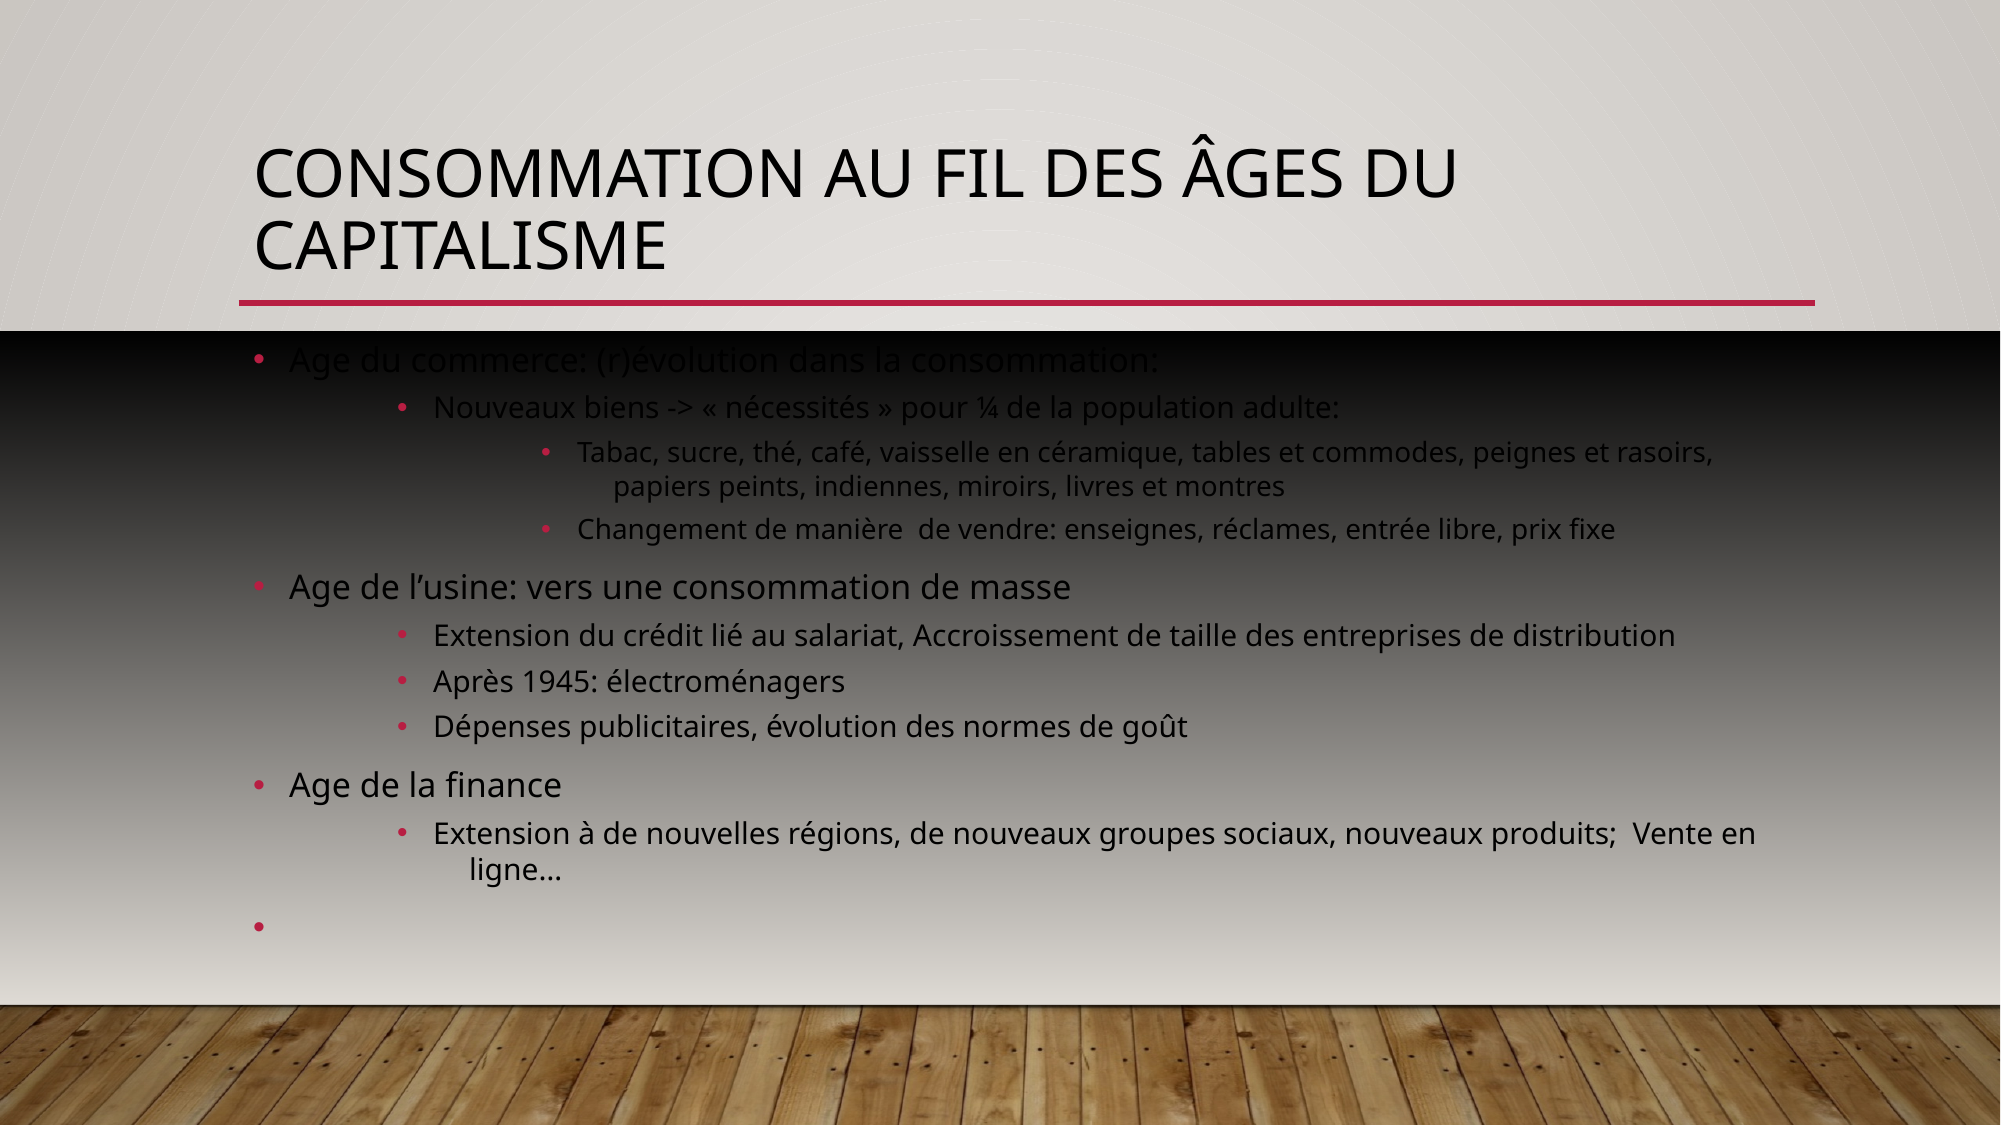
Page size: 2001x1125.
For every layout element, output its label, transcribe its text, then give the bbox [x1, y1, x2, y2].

title Consommation au fil des âges du capitalisme [238, 131, 1814, 305]
list Age du commerce: (r)évolution dans la consommation: Nouveaux biens -> « nécessités » pour ¼ de la population adulte: Tabac, sucre, thé, café, vaisselle en céramique, tables et commodes, peignes et rasoirs, papiers peints, indiennes, miroirs, livres et montres Changement de manière de vendre: enseignes, réclames, entrée libre, prix fixe Age de l’usine: vers une consommation de masse Extension du crédit lié au salariat, Accroissement de taille des entreprises de distribution Après 1945: électroménagers Dépenses publicitaires, évolution des normes de goût Age de la finance Extension à de nouvelles régions, de nouveaux groupes sociaux, nouveaux produits; Vente en ligne… [238, 330, 1814, 897]
